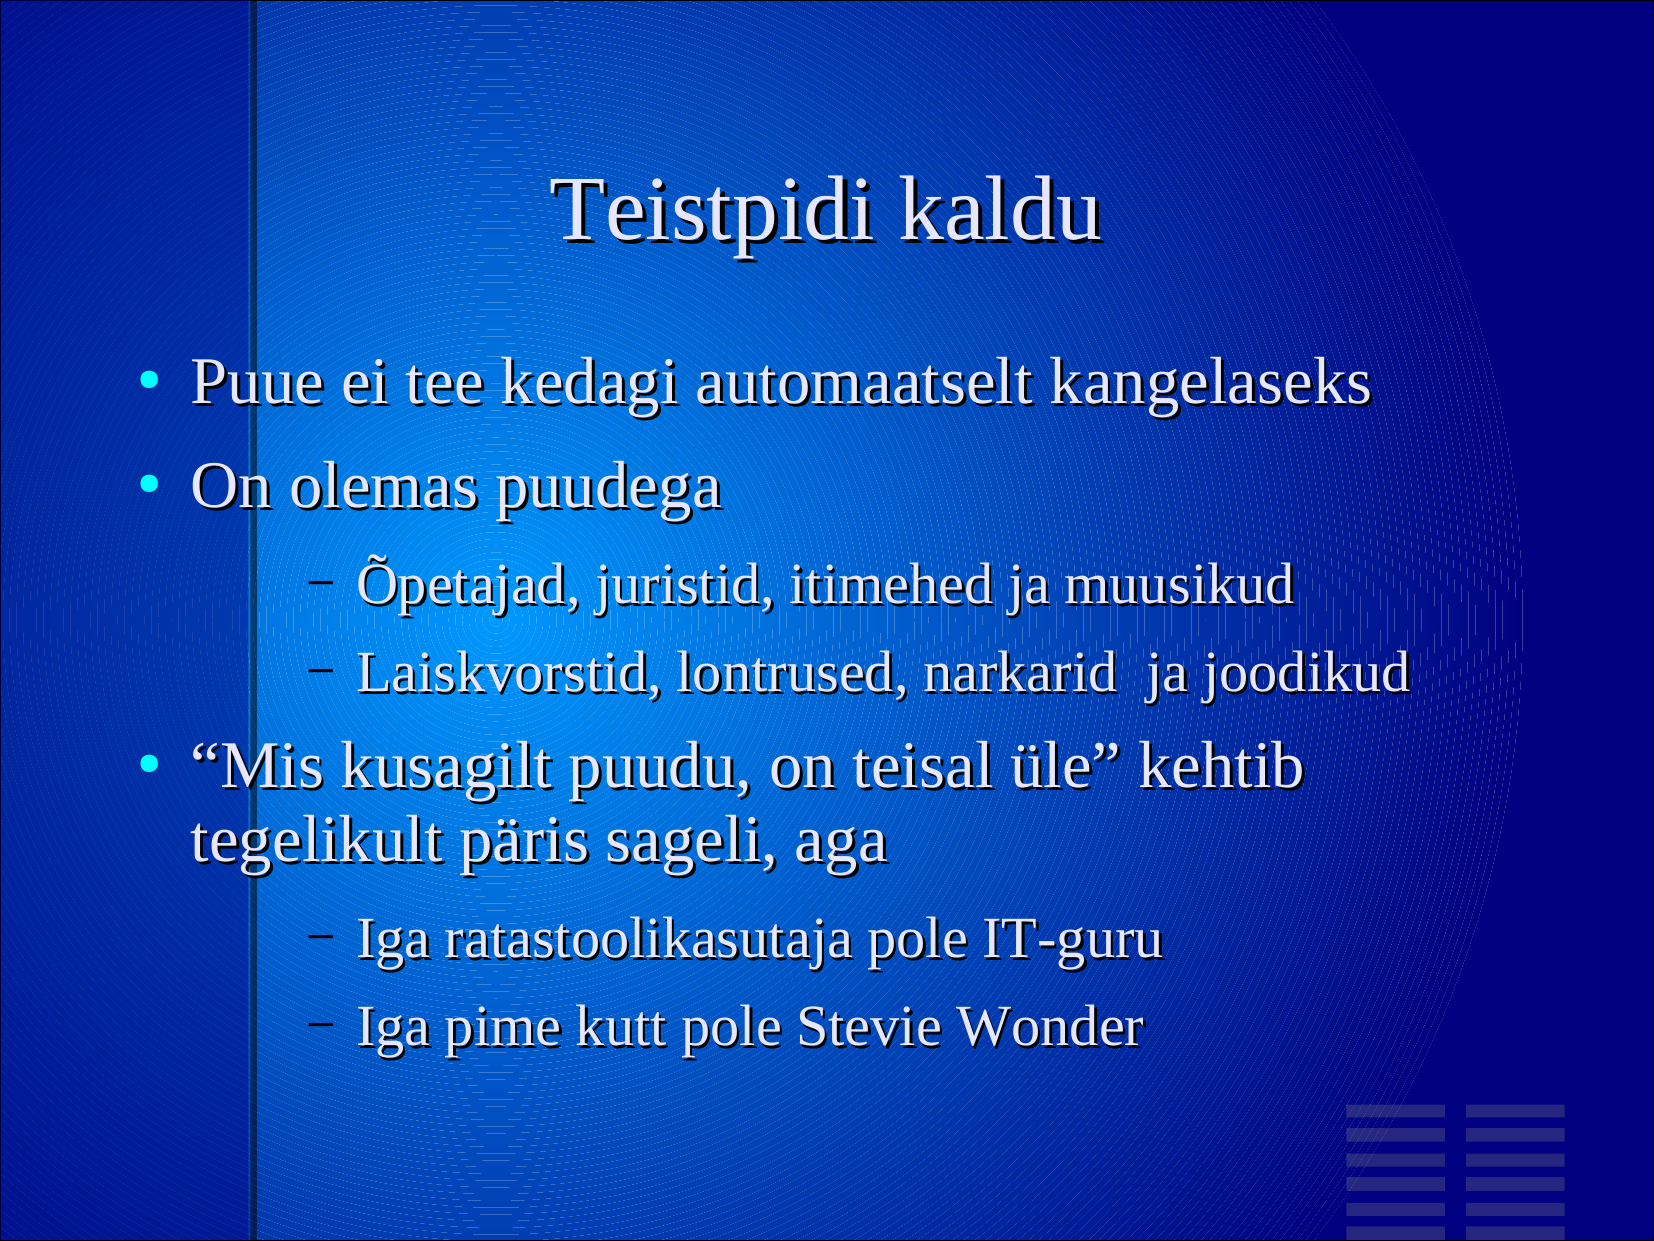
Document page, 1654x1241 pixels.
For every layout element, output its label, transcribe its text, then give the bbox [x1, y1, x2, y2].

title Teistpidi kaldu [119, 112, 1533, 305]
list Puue ei tee kedagi automaatselt kangelaseks On olemas puudega Õpetajad, juristid, itimehed ja muusikud Laiskvorstid, lontrused, narkarid ja joodikud “Mis kusagilt puudu, on teisal üle” kehtib tegelikult päris sageli, aga Iga ratastoolikasutaja pole IT-guru Iga pime kutt pole Stevie Wonder [119, 344, 1533, 1149]
